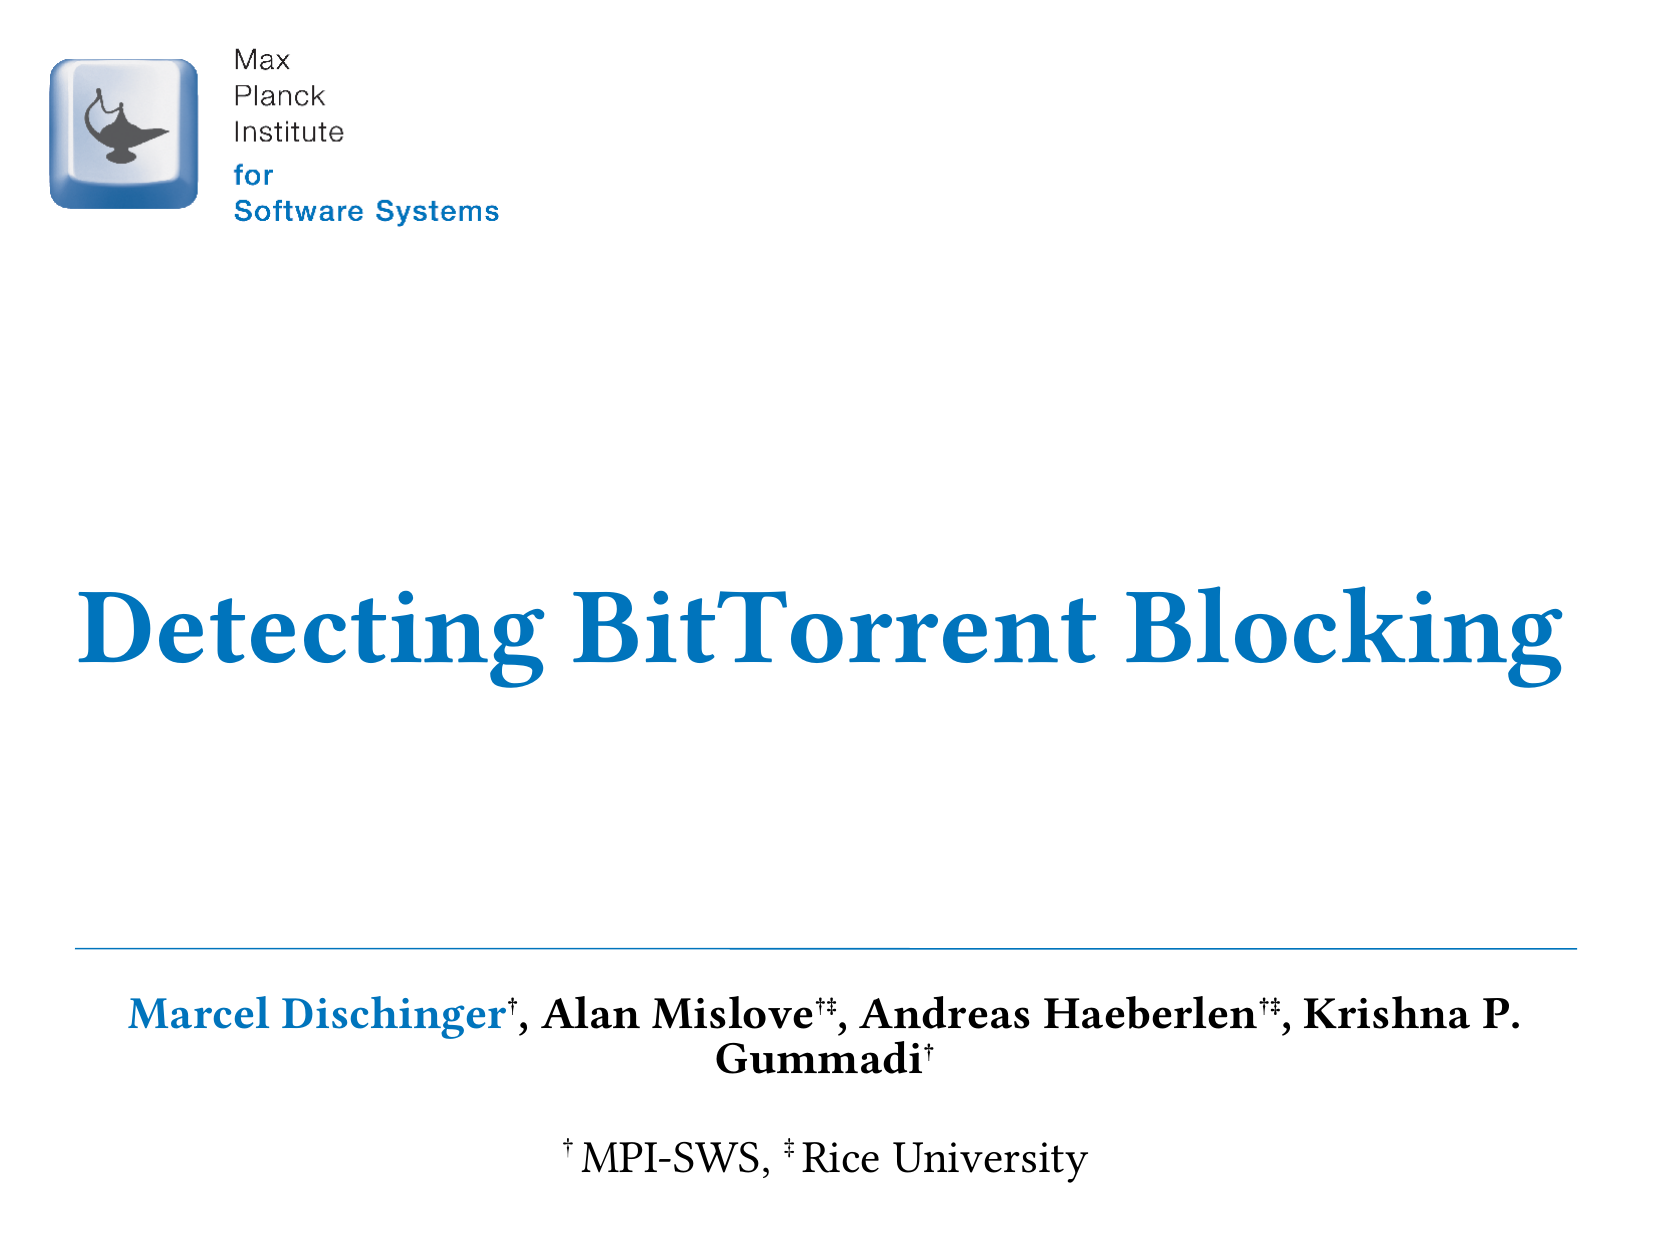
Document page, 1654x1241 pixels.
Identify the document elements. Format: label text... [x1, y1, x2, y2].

text_box Marcel Dischinger†, Alan Mislove†‡, Andreas Haeberlen†‡, Krishna P. Gummadi† † MPI-SWS, ‡ Rice University [19, 983, 1632, 1237]
picture [49, 48, 499, 227]
text_box Detecting BitTorrent Blocking [26, 570, 1615, 671]
